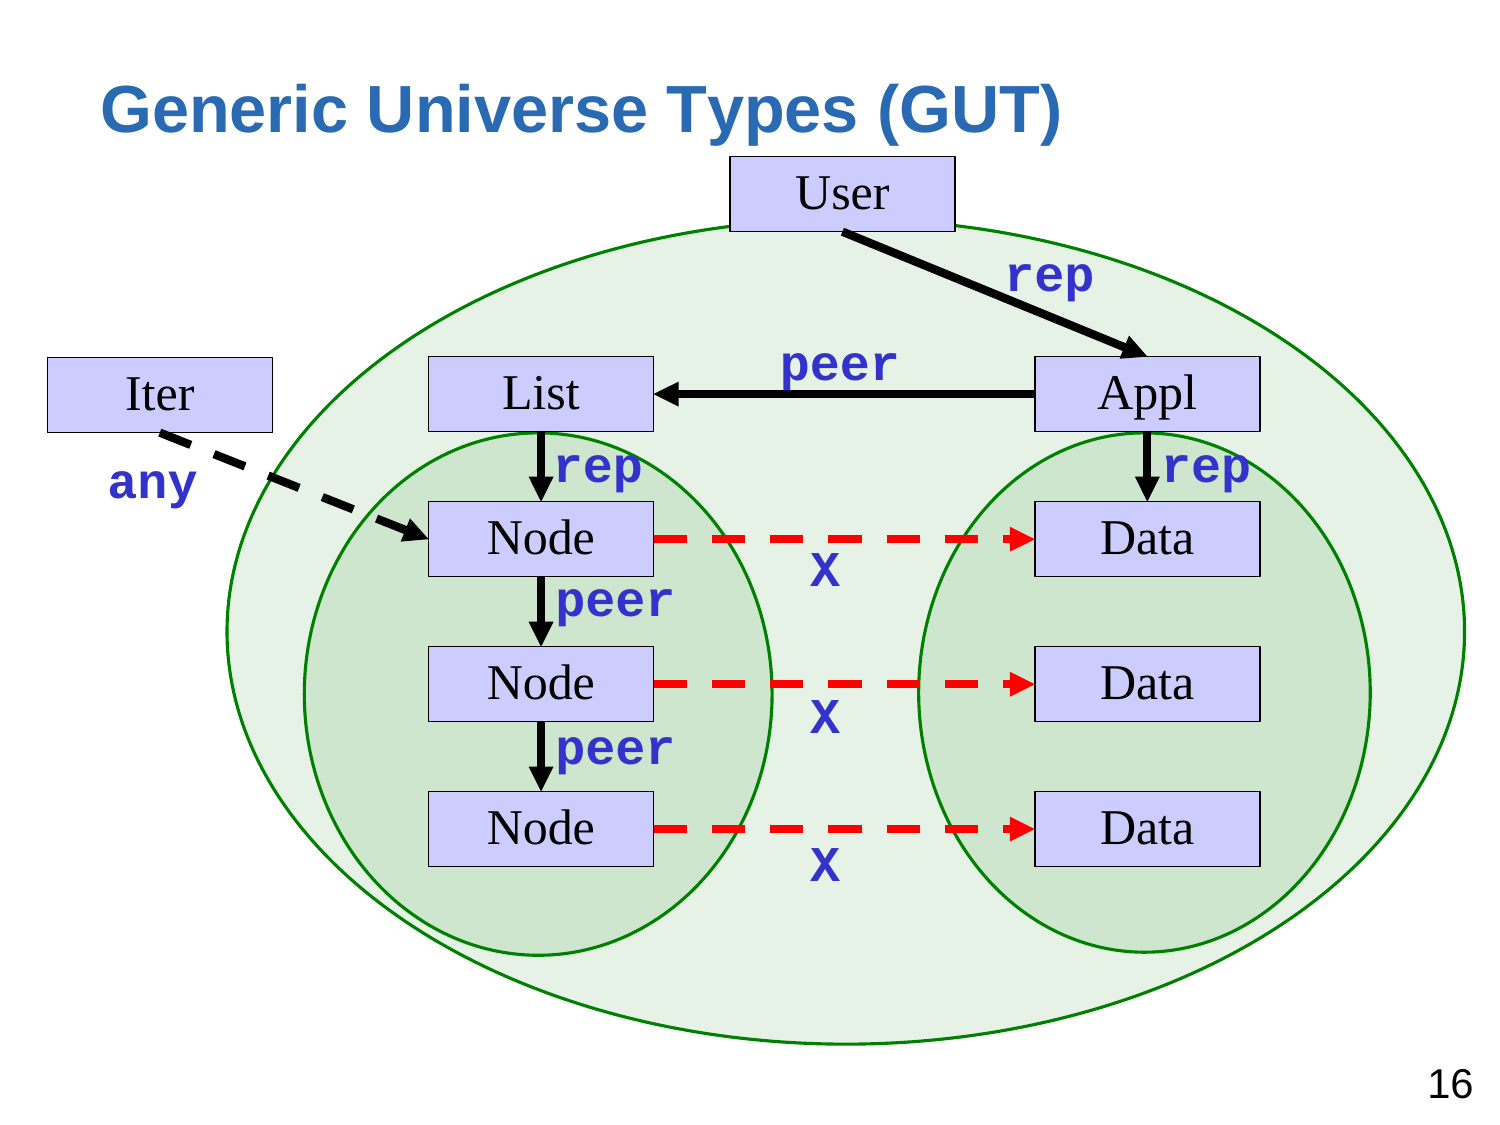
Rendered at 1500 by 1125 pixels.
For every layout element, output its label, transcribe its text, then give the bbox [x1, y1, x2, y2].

text_box X [795, 536, 865, 597]
text_box [545, 432, 552, 476]
text_box Node [428, 646, 654, 722]
text_box Data [1034, 646, 1260, 722]
text_box rep [1161, 432, 1288, 493]
text_box Appl [1034, 356, 1260, 432]
text_box Data [1034, 501, 1260, 577]
text_box X [795, 831, 865, 892]
text_box Node [428, 501, 654, 577]
text_box rep [552, 432, 680, 493]
text_box [857, 225, 1045, 286]
text_box Node [428, 791, 654, 867]
text_box peer [540, 566, 694, 627]
text_box [227, 226, 1465, 1045]
text_box Iter [47, 357, 273, 433]
text_box peer [540, 714, 694, 775]
text_box List [428, 356, 654, 432]
title Generic Universe Types (GUT) [85, 63, 1407, 155]
text_box User [729, 156, 955, 232]
text_box Data [1034, 791, 1260, 867]
text_box X [795, 683, 865, 744]
text_box any [92, 448, 217, 509]
text_box rep [989, 241, 1117, 302]
text_box peer [765, 330, 918, 391]
